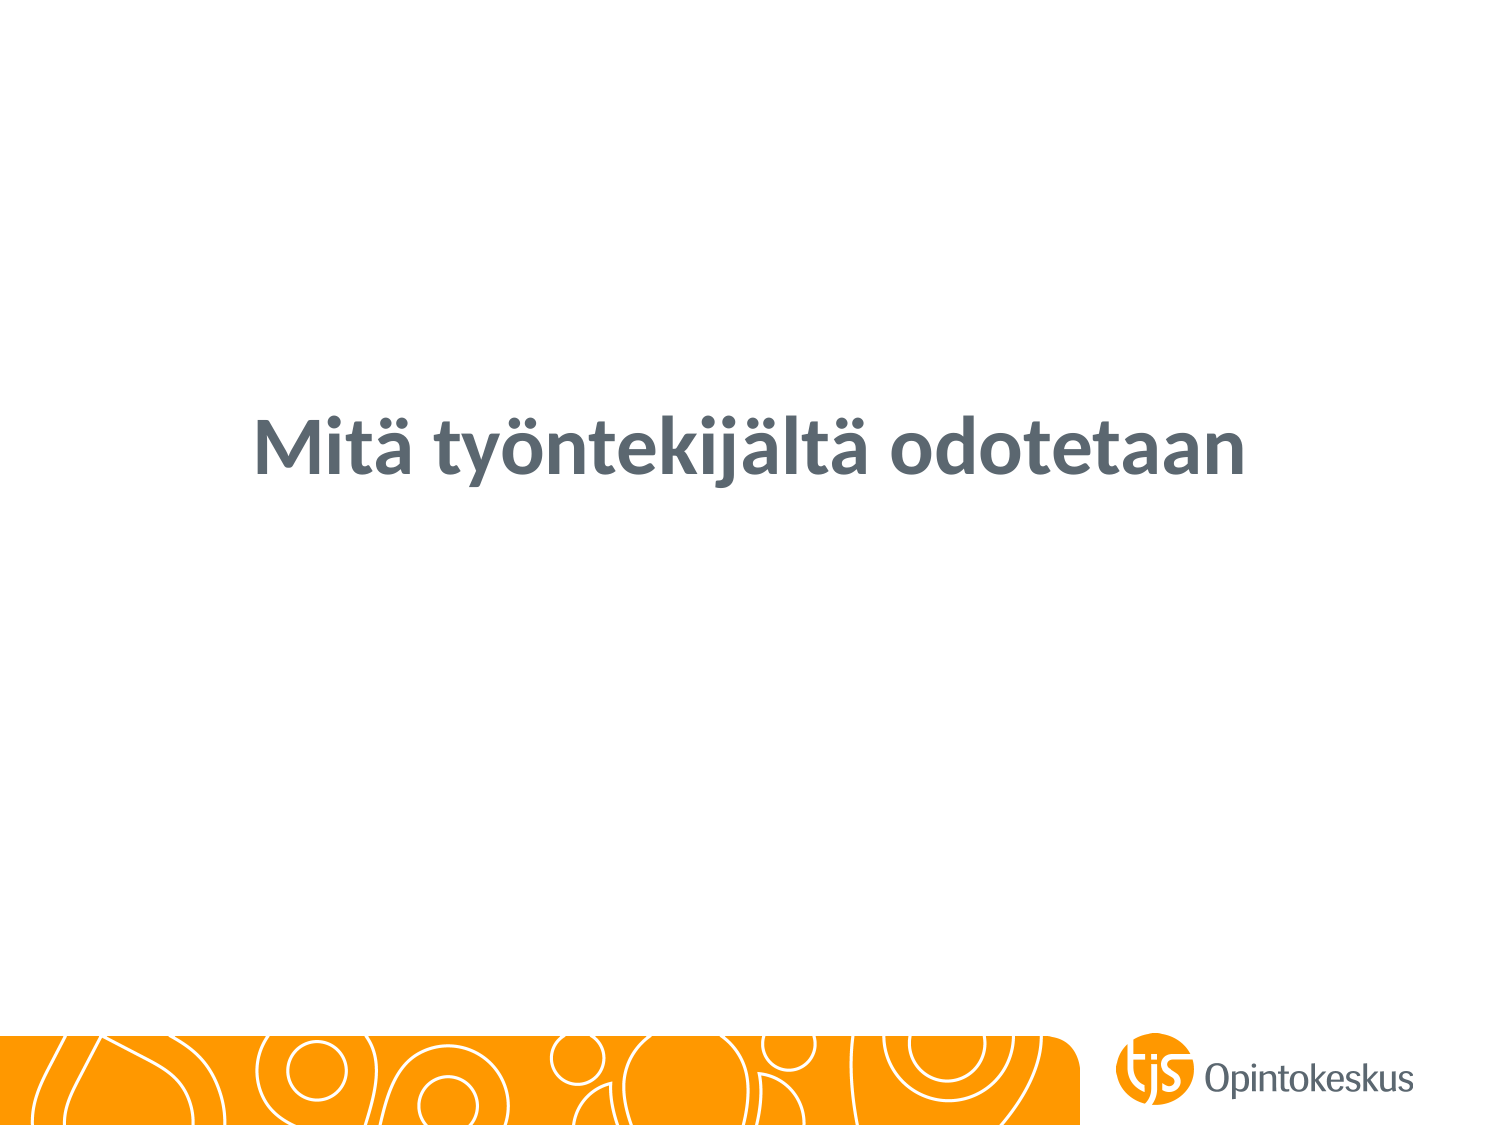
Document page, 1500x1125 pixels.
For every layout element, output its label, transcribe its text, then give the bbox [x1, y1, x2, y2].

picture [1116, 1033, 1413, 1105]
title Mitä työntekijältä odotetaan [88, 383, 1412, 851]
picture [0, 1036, 1080, 1125]
